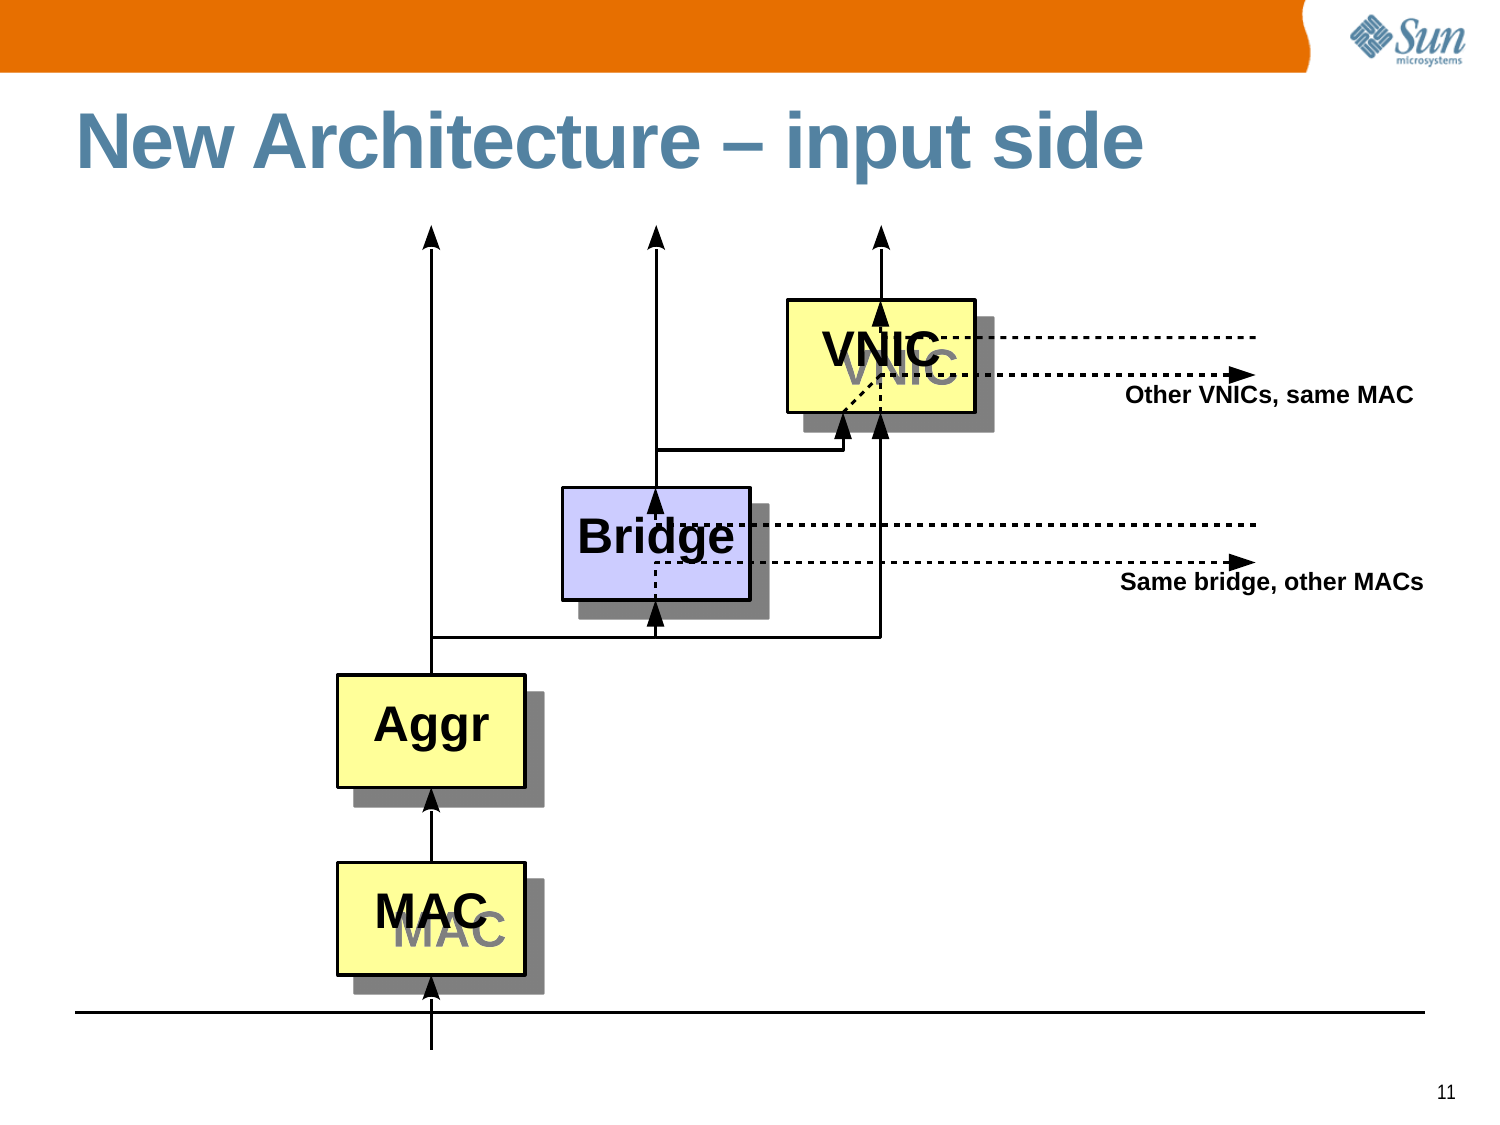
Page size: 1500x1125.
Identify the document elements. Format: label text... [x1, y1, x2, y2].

text_box Aggr [372, 703, 490, 760]
text_box [337, 675, 526, 788]
text_box MAC [374, 890, 489, 947]
text_box [562, 487, 751, 601]
text_box [337, 862, 526, 976]
text_box Other VNICs, same MAC [1125, 384, 1415, 413]
picture [0, 0, 1500, 75]
text_box Same bridge, other MACs [1120, 571, 1426, 601]
title New Architecture – input side [75, 105, 1438, 210]
text_box VNIC [821, 328, 941, 385]
text_box [787, 299, 976, 413]
text_box Bridge [577, 515, 736, 572]
